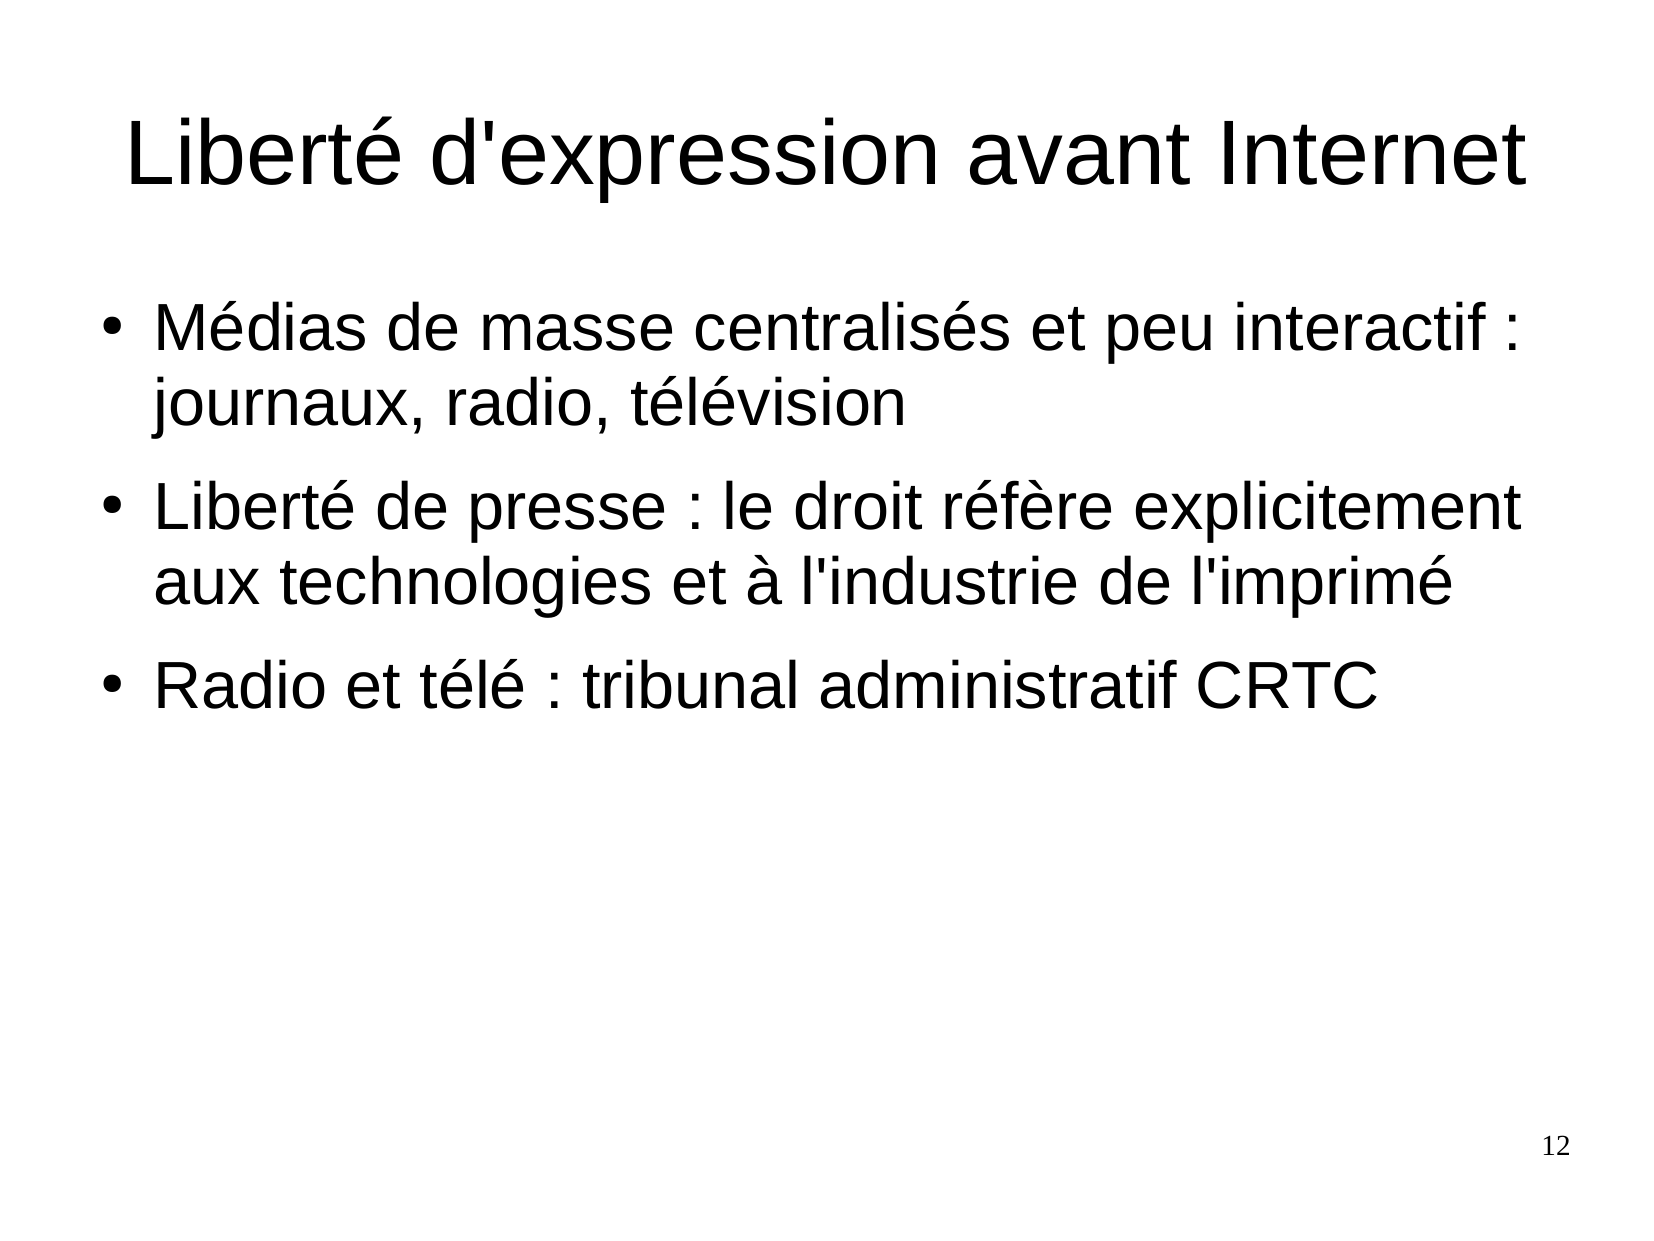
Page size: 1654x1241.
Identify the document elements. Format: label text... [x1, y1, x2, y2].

title Liberté d'expression avant Internet [82, 49, 1571, 257]
list Médias de masse centralisés et peu interactif : journaux, radio, télévision Liberté de presse : le droit réfère explicitement aux technologies et à l'industrie de l'imprimé Radio et télé : tribunal administratif CRTC [82, 290, 1538, 1010]
